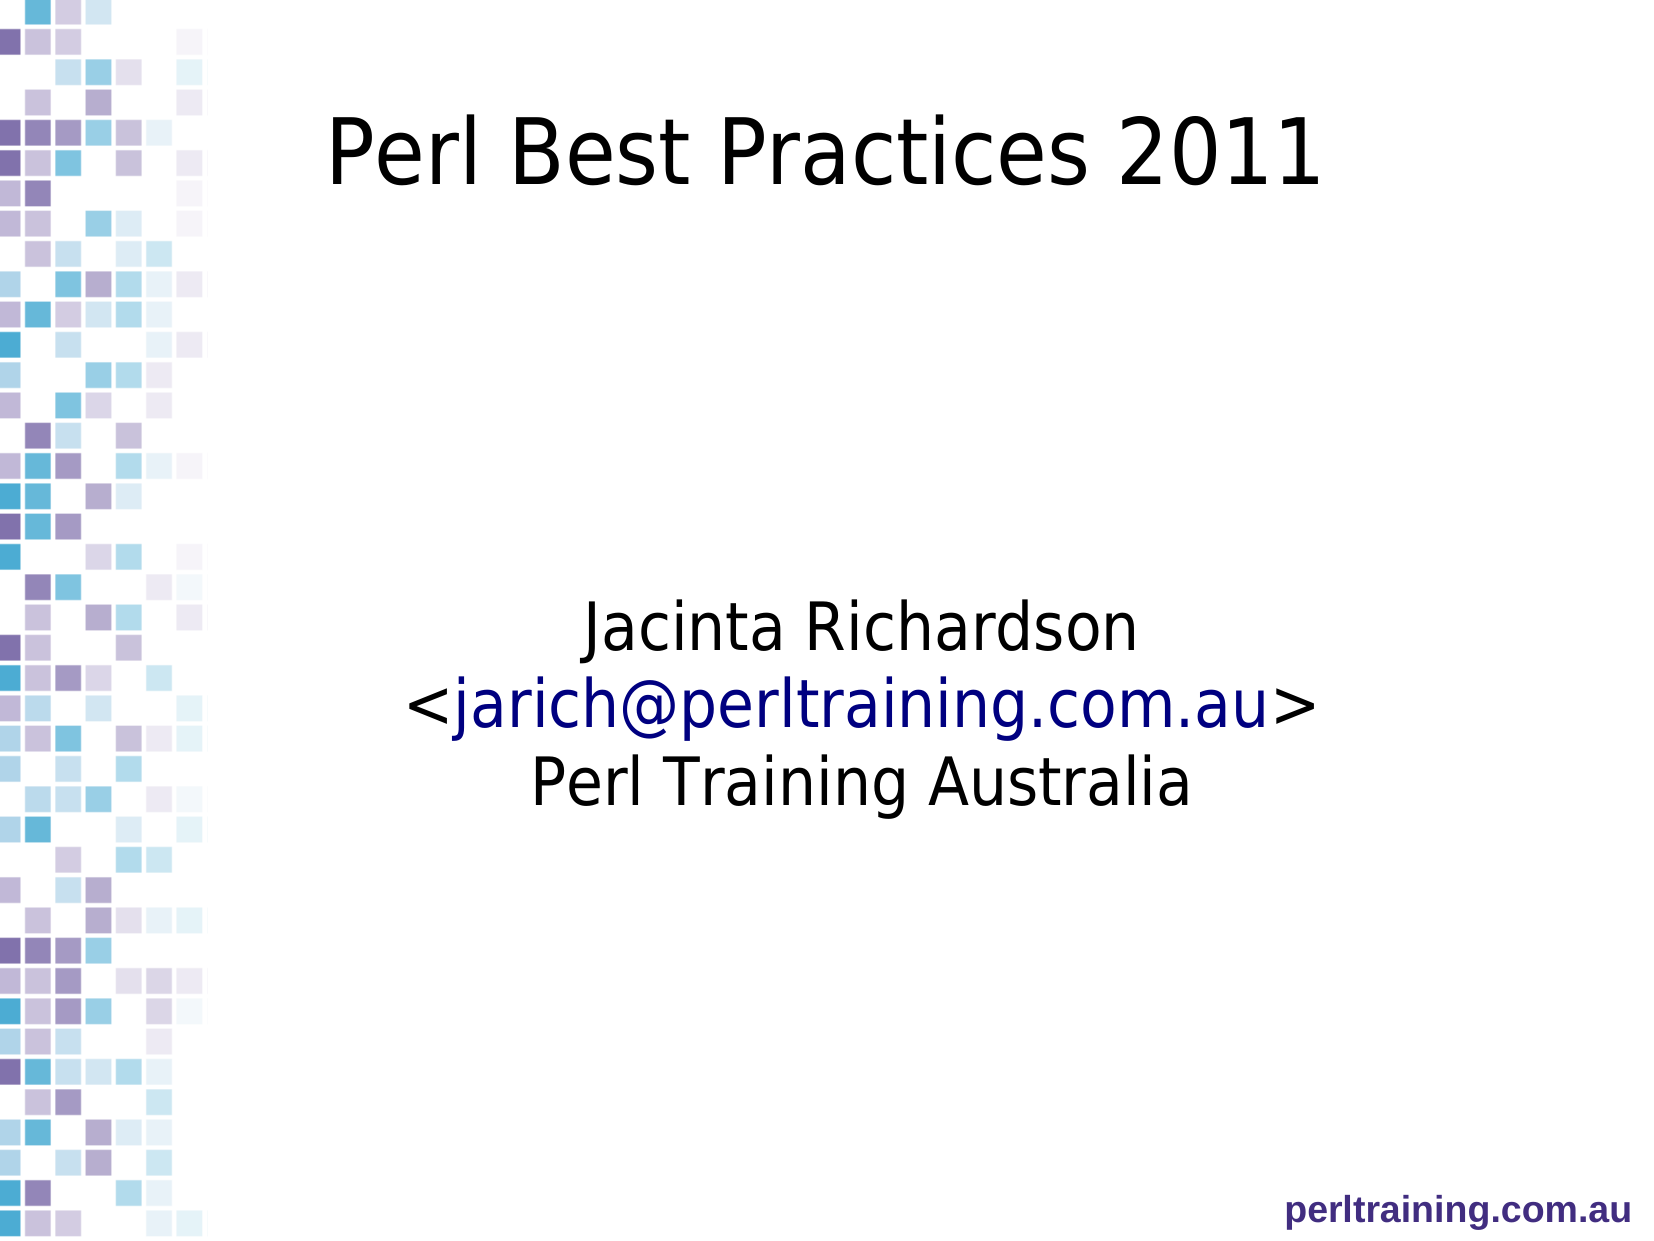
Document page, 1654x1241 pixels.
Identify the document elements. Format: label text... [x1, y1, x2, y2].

subtitle Jacinta Richardson <jarich@perltraining.com.au> Perl Training Australia [118, 295, 1607, 1114]
title Perl Best Practices 2011 [82, 49, 1571, 257]
picture [0, 0, 212, 1241]
